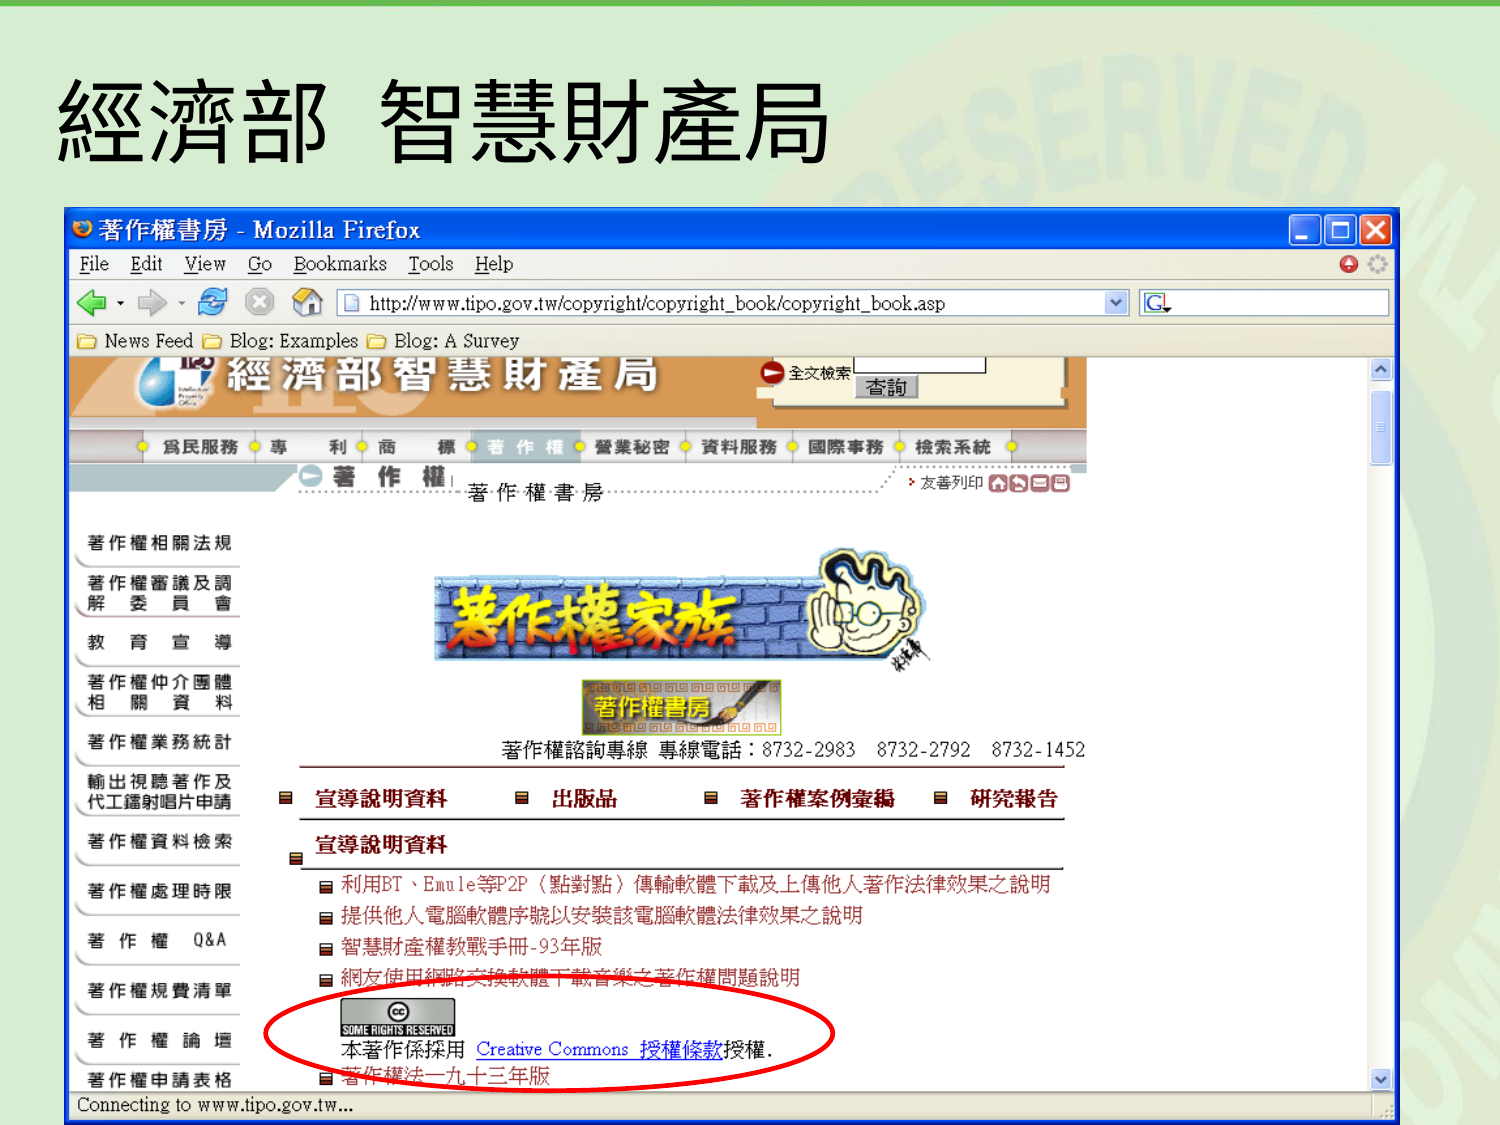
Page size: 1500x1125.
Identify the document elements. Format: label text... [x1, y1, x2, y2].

text_box 經濟部 智慧財產局 [41, 42, 1500, 192]
picture [0, 0, 1500, 1125]
